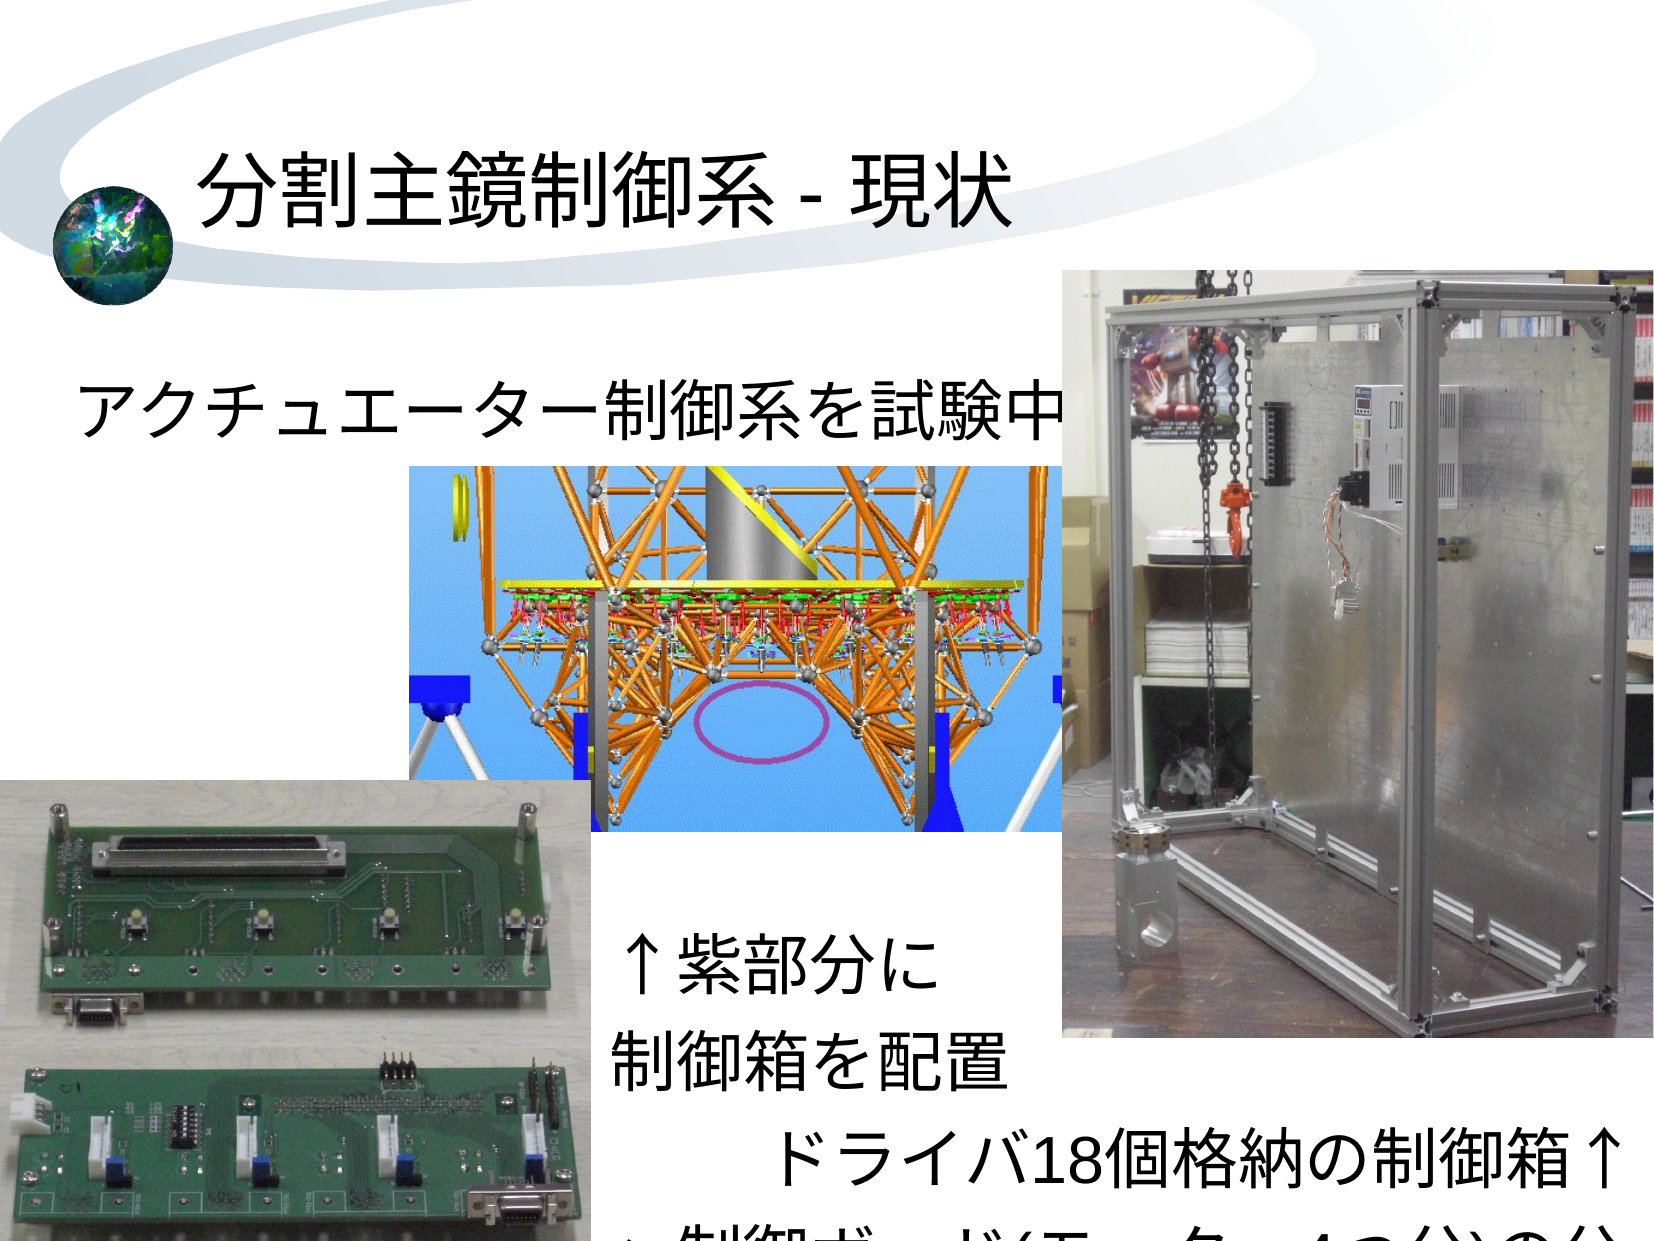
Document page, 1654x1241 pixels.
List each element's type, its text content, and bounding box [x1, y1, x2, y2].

picture [43, 175, 182, 314]
text_box アクチュエーター制御系を試験中 [57, 350, 1062, 433]
text_box ↑紫部分に 制御箱を配置 ドライバ18個格納の制御箱↑ ←制御ボード(モーター4つ分)の分割 [594, 904, 1654, 1203]
picture [0, 270, 1654, 1241]
text_box 分割主鏡制御系 - 現状 [180, 117, 1527, 226]
